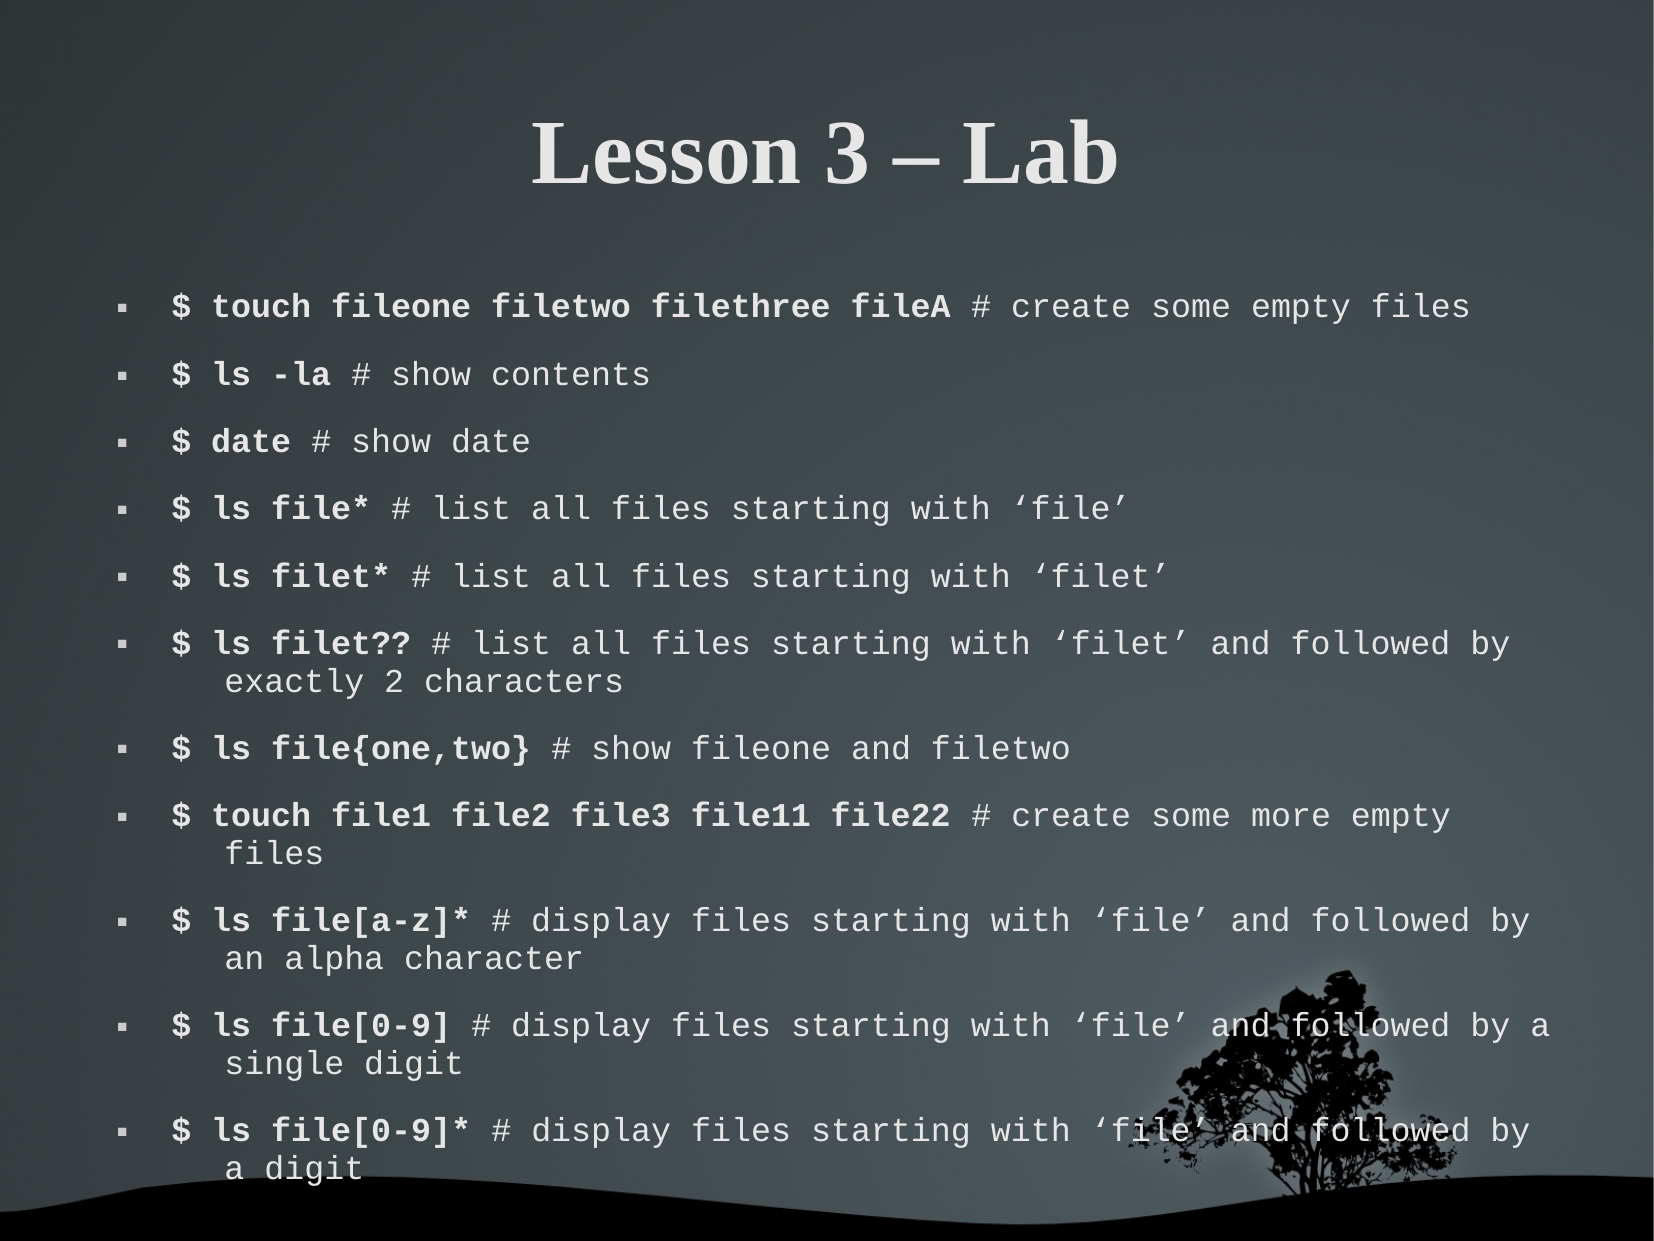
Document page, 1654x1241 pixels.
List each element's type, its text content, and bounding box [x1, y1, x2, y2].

picture [0, 0, 1654, 1241]
title Lesson 3 – Lab [82, 49, 1571, 257]
list $ touch fileone filetwo filethree fileA # create some empty files $ ls -la # show contents $ date # show date $ ls file* # list all files starting with ‘file’ $ ls filet* # list all files starting with ‘filet’ $ ls filet?? # list all files starting with ‘filet’ and followed by exactly 2 characters $ ls file{one,two} # show fileone and filetwo $ touch file1 file2 file3 file11 file22 # create some more empty files $ ls file[a-z]* # display files starting with ‘file’ and followed by an alpha character $ ls file[0-9] # display files starting with ‘file’ and followed by a single digit $ ls file[0-9]* # display files starting with ‘file’ and followed by a digit [82, 290, 1571, 1241]
